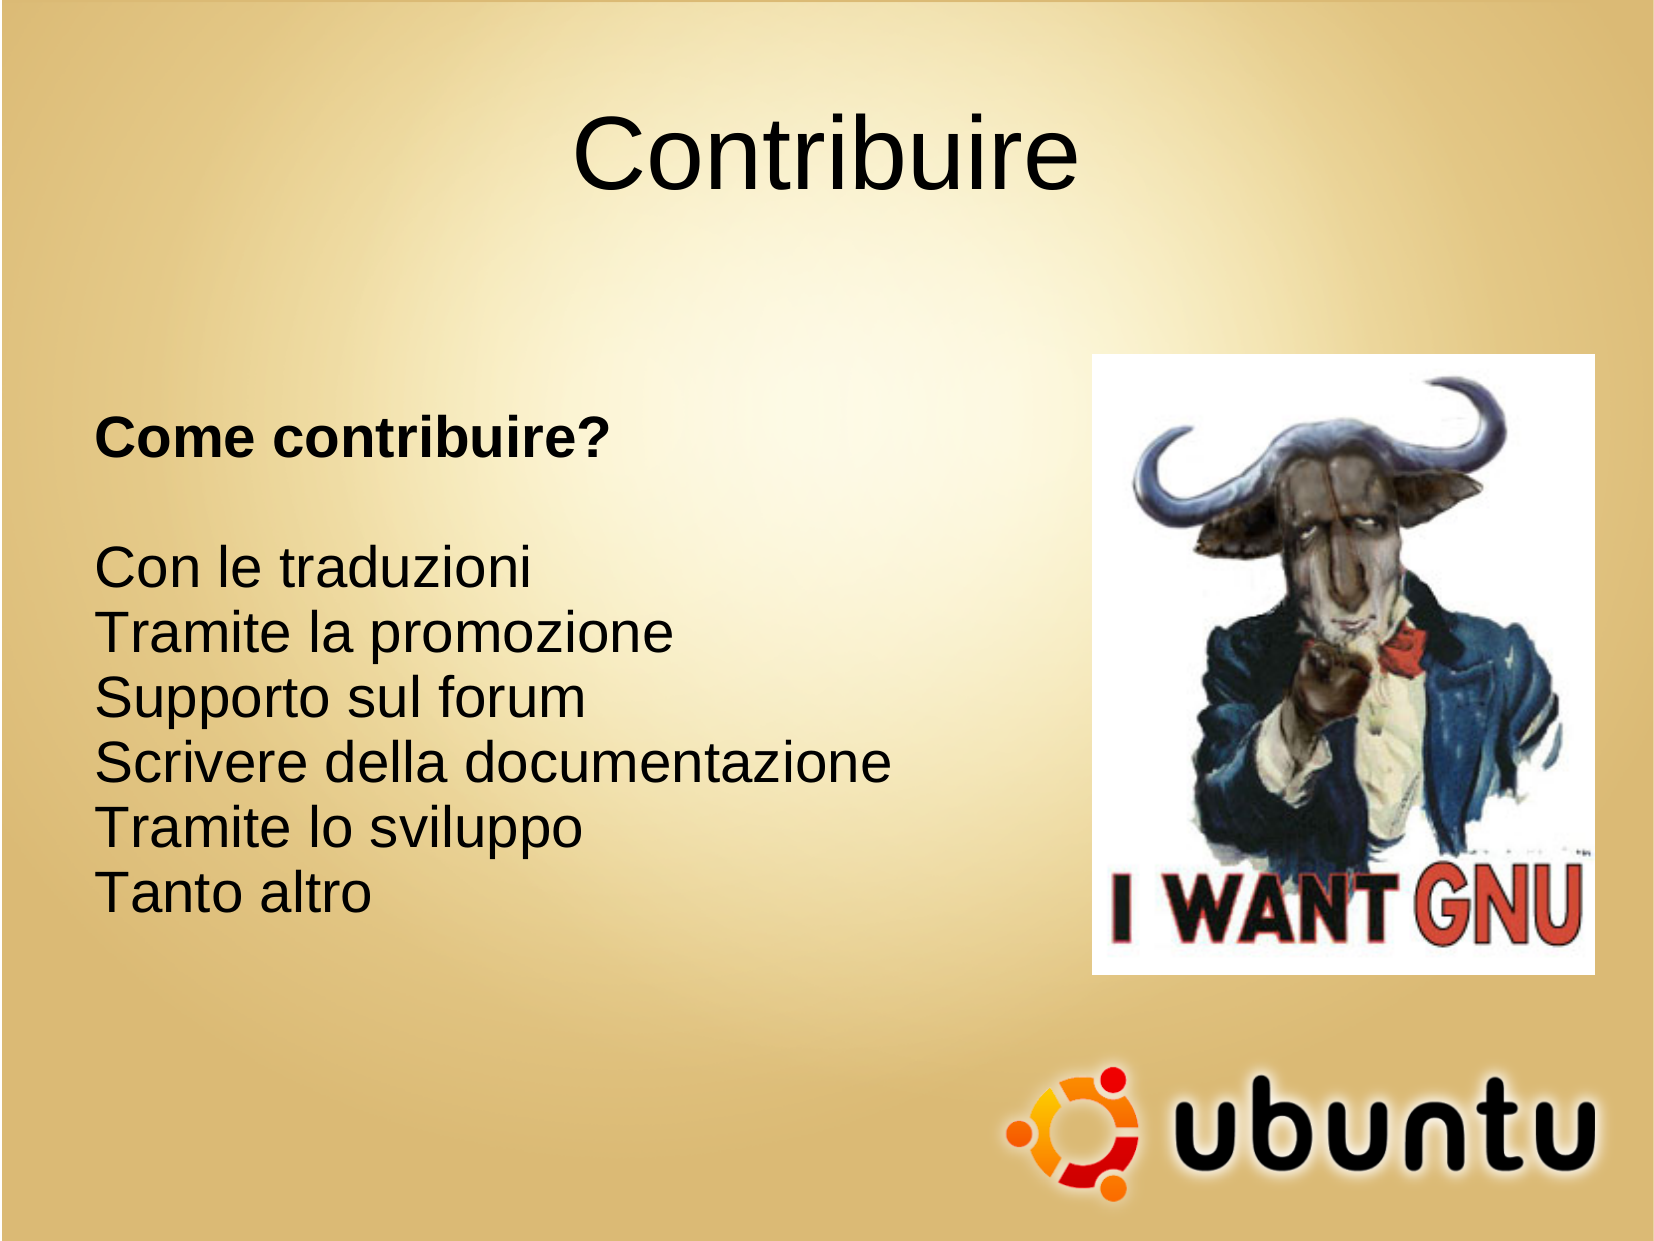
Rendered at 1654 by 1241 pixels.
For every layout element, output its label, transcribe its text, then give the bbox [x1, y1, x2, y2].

title Contribuire [82, 49, 1571, 257]
subtitle Come contribuire? Con le traduzioni Tramite la promozione Supporto sul forum Scrivere della documentazione Tramite lo sviluppo Tanto altro [59, 324, 951, 1004]
picture [2, 0, 1654, 1241]
